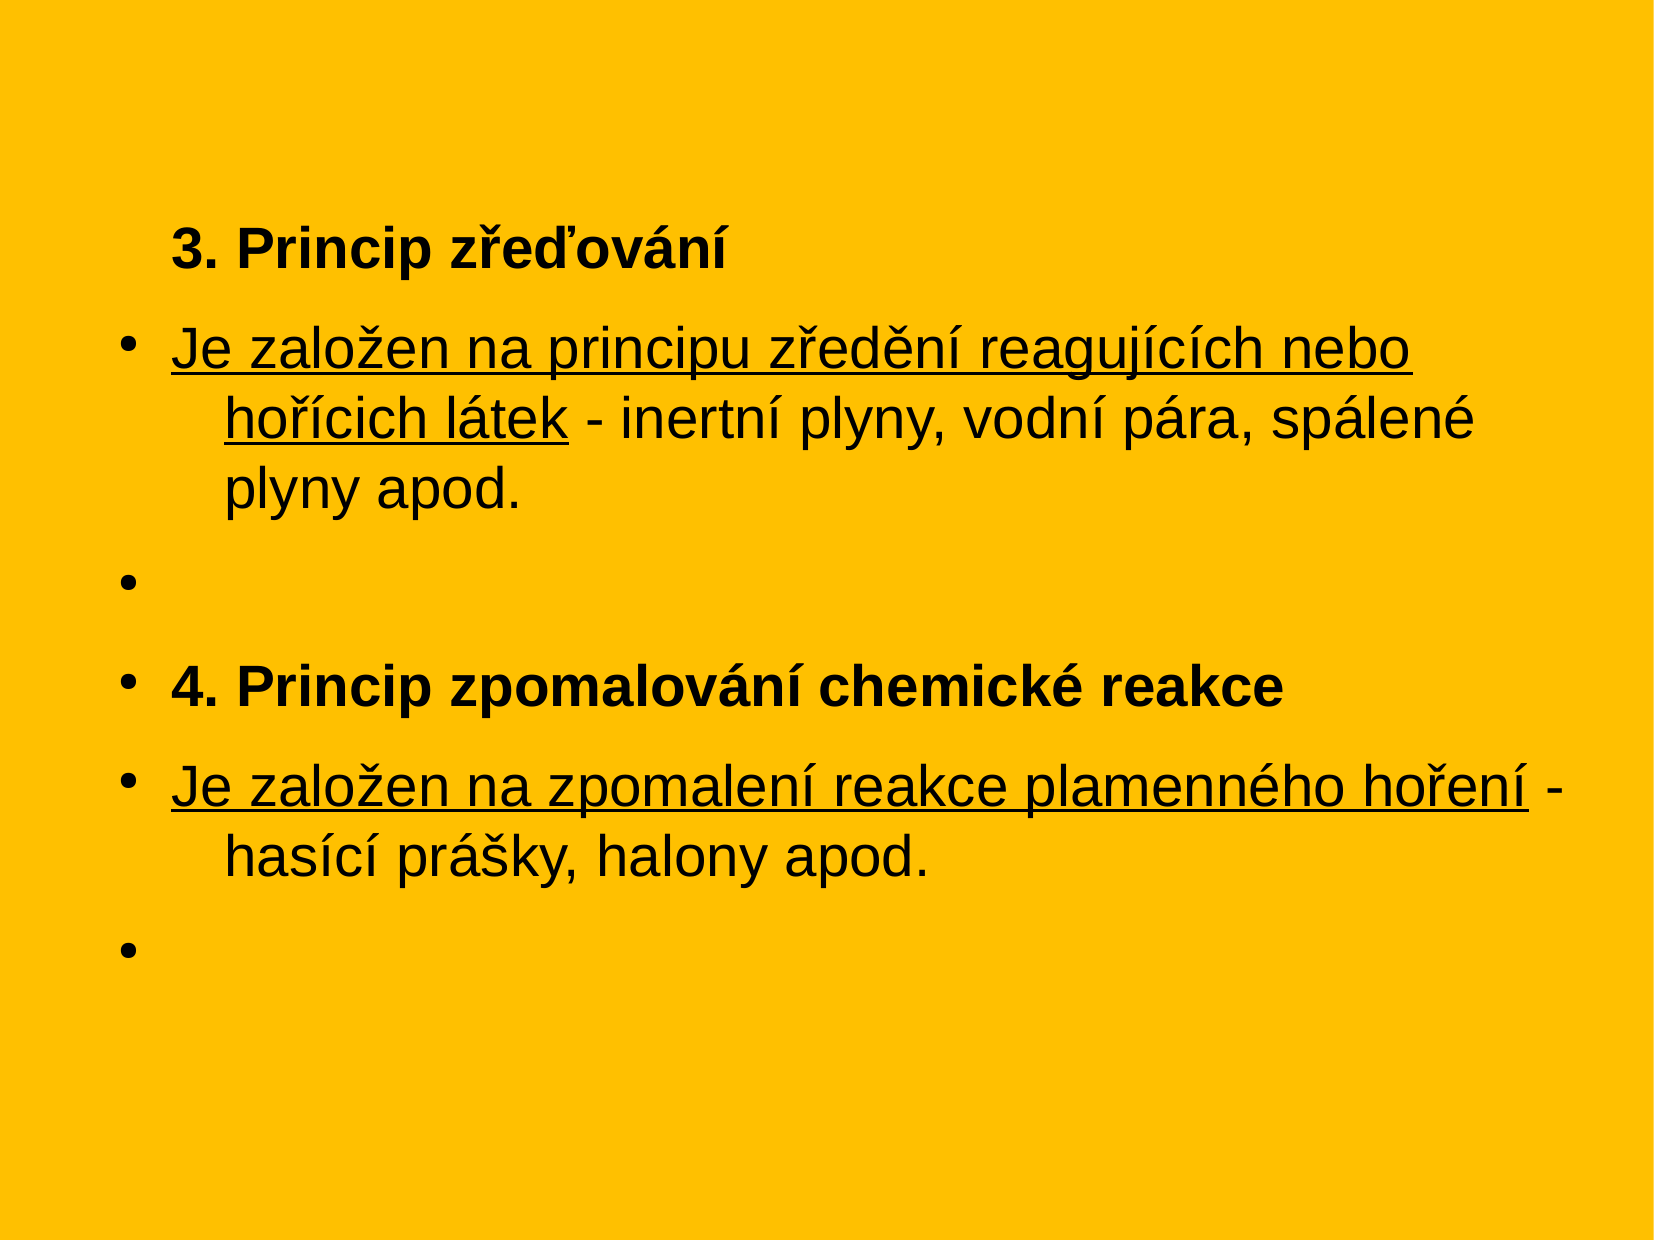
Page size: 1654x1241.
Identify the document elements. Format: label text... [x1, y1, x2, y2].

list 3. Princip zřeďování Je založen na principu zředění reagujících nebo hořícich látek - inertní plyny, vodní pára, spálené plyny apod. 4. Princip zpomalování chemické reakce Je založen na zpomalení reakce plamenného hoření - hasící prášky, halony apod. [82, 210, 1595, 1030]
